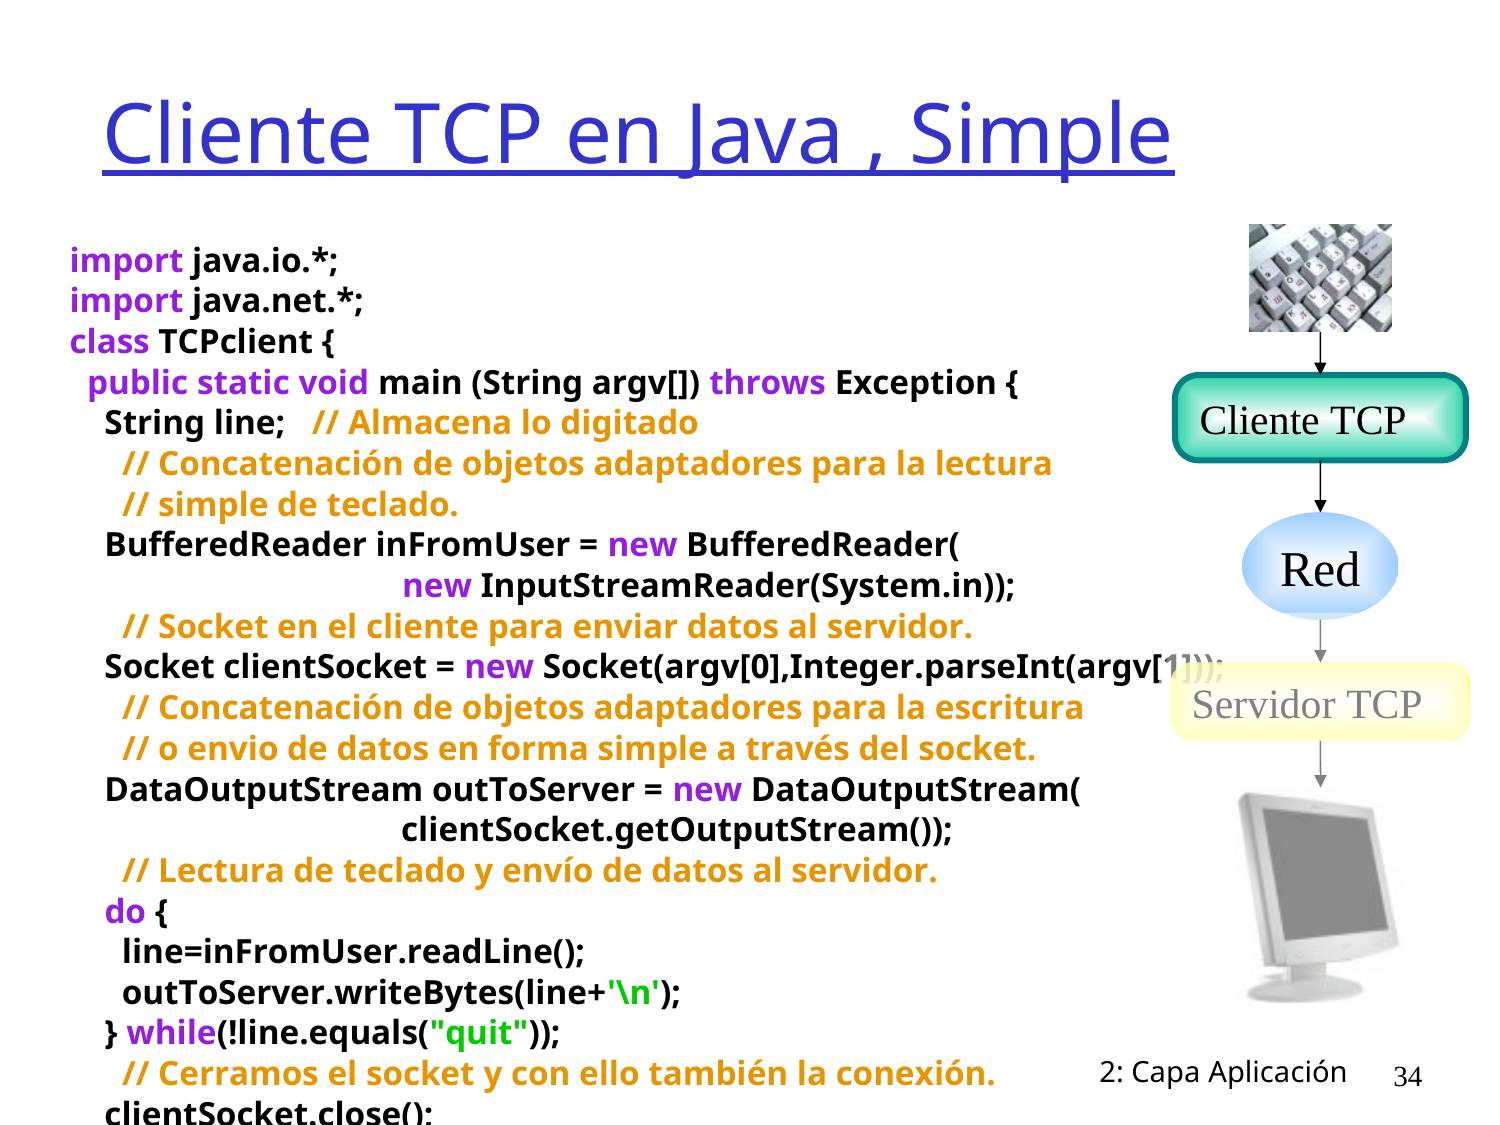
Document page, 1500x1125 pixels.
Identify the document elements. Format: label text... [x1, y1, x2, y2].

text_box [1156, 612, 1470, 1038]
text_box Red [1242, 512, 1399, 612]
title Cliente TCP en Java , Simple [87, 37, 1363, 225]
picture [1249, 224, 1392, 332]
text_box Servidor TCP [1464, 668, 1471, 722]
text_box Cliente TCP [1174, 375, 1466, 461]
list import java.io.*; import java.net.*; class TCPclient { public static void main (String argv[]) throws Exception { String line; // Almacena lo digitado // Concatenación de objetos adaptadores para la lectura // simple de teclado. BufferedReader inFromUser = new BufferedReader( new InputStreamReader(System.in)); // Socket en el cliente para enviar datos al servidor. Socket clientSocket = new Socket(argv[0],Integer.parseInt(argv[1])); // Concatenación de objetos adaptadores para la escritura // o envio de datos en forma simple a través del socket. DataOutputStream outToServer = new DataOutputStream( clientSocket.getOutputStream()); // Lectura de teclado y envío de datos al servidor. do { line=inFromUser.readLine(); outToServer.writeBytes(line+'\n'); } while(!line.equals("quit")); // Cerramos el socket y con ello también la conexión. clientSocket.close(); } } [0, 231, 1300, 1125]
